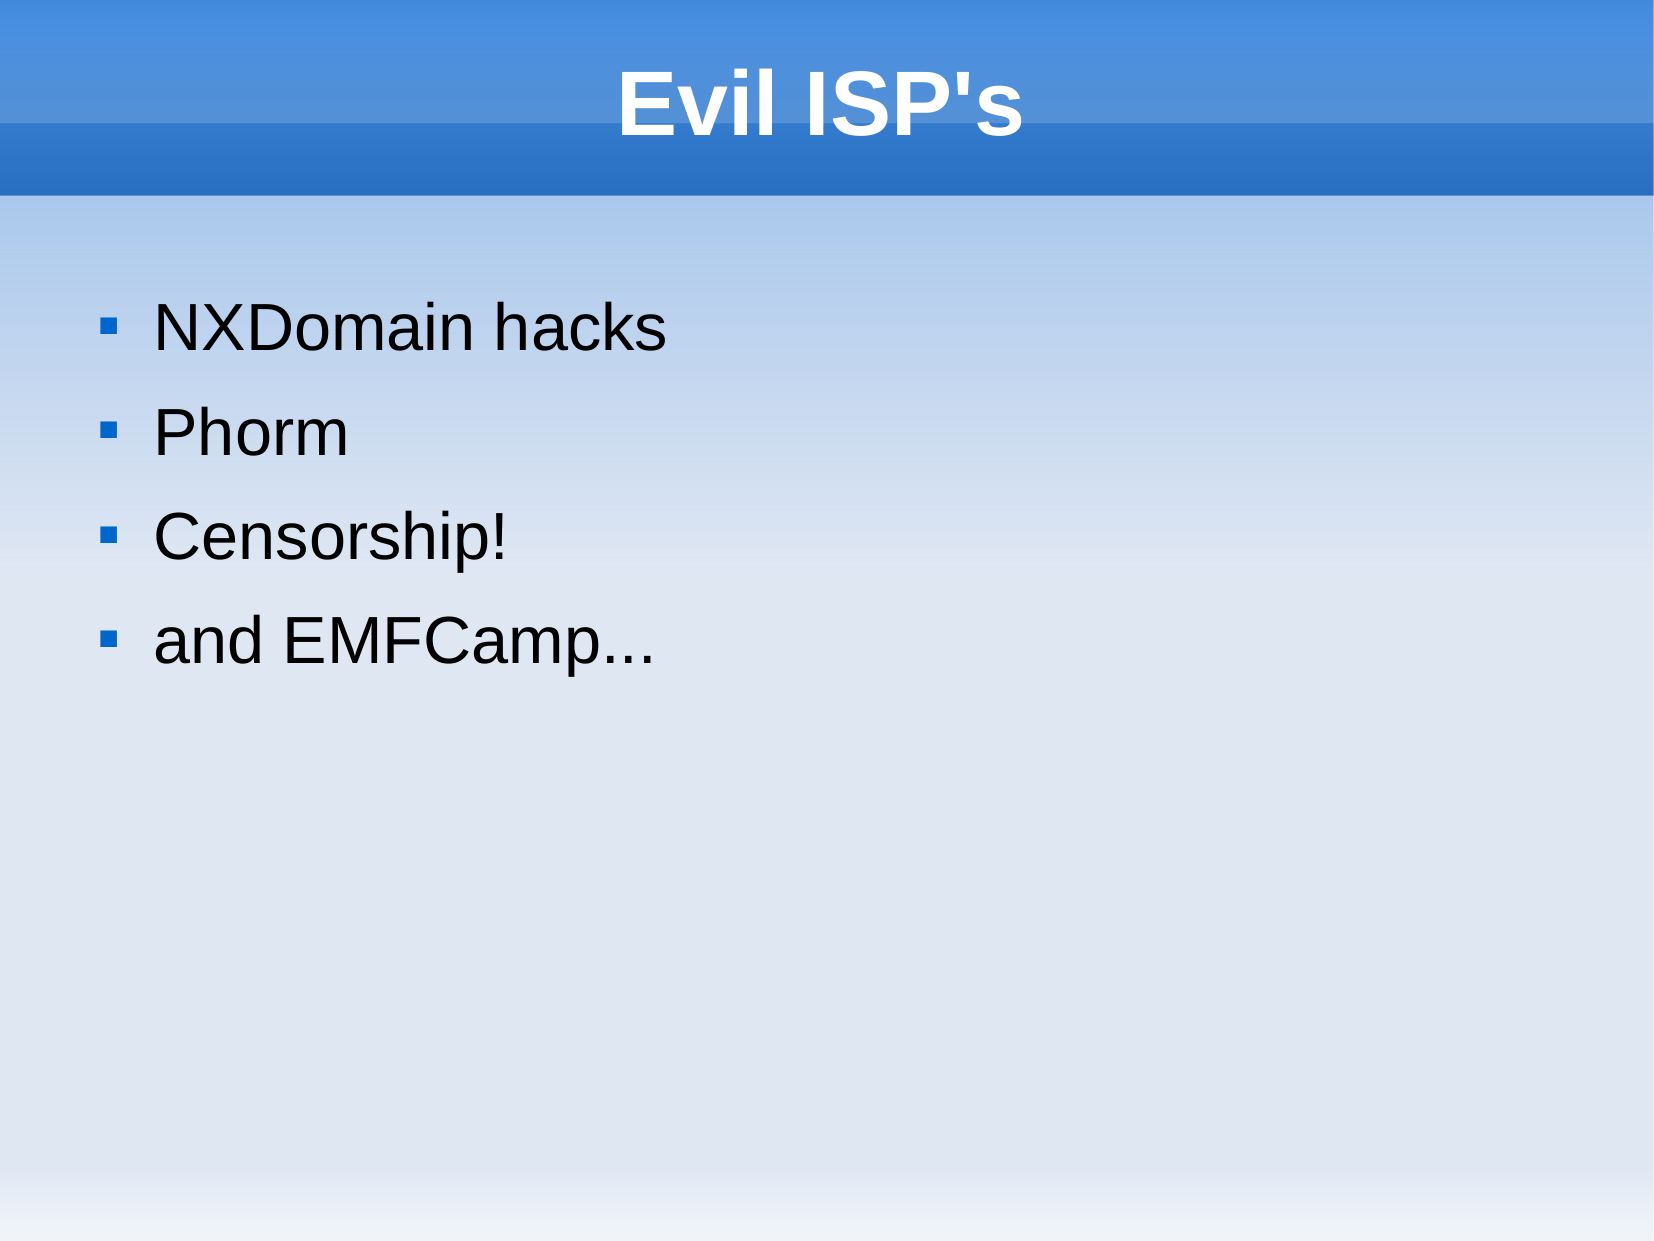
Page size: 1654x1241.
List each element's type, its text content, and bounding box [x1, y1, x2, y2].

title Evil ISP's [76, 7, 1565, 200]
picture [0, 0, 1654, 1241]
list NXDomain hacks Phorm Censorship! and EMFCamp... [82, 290, 1571, 1094]
